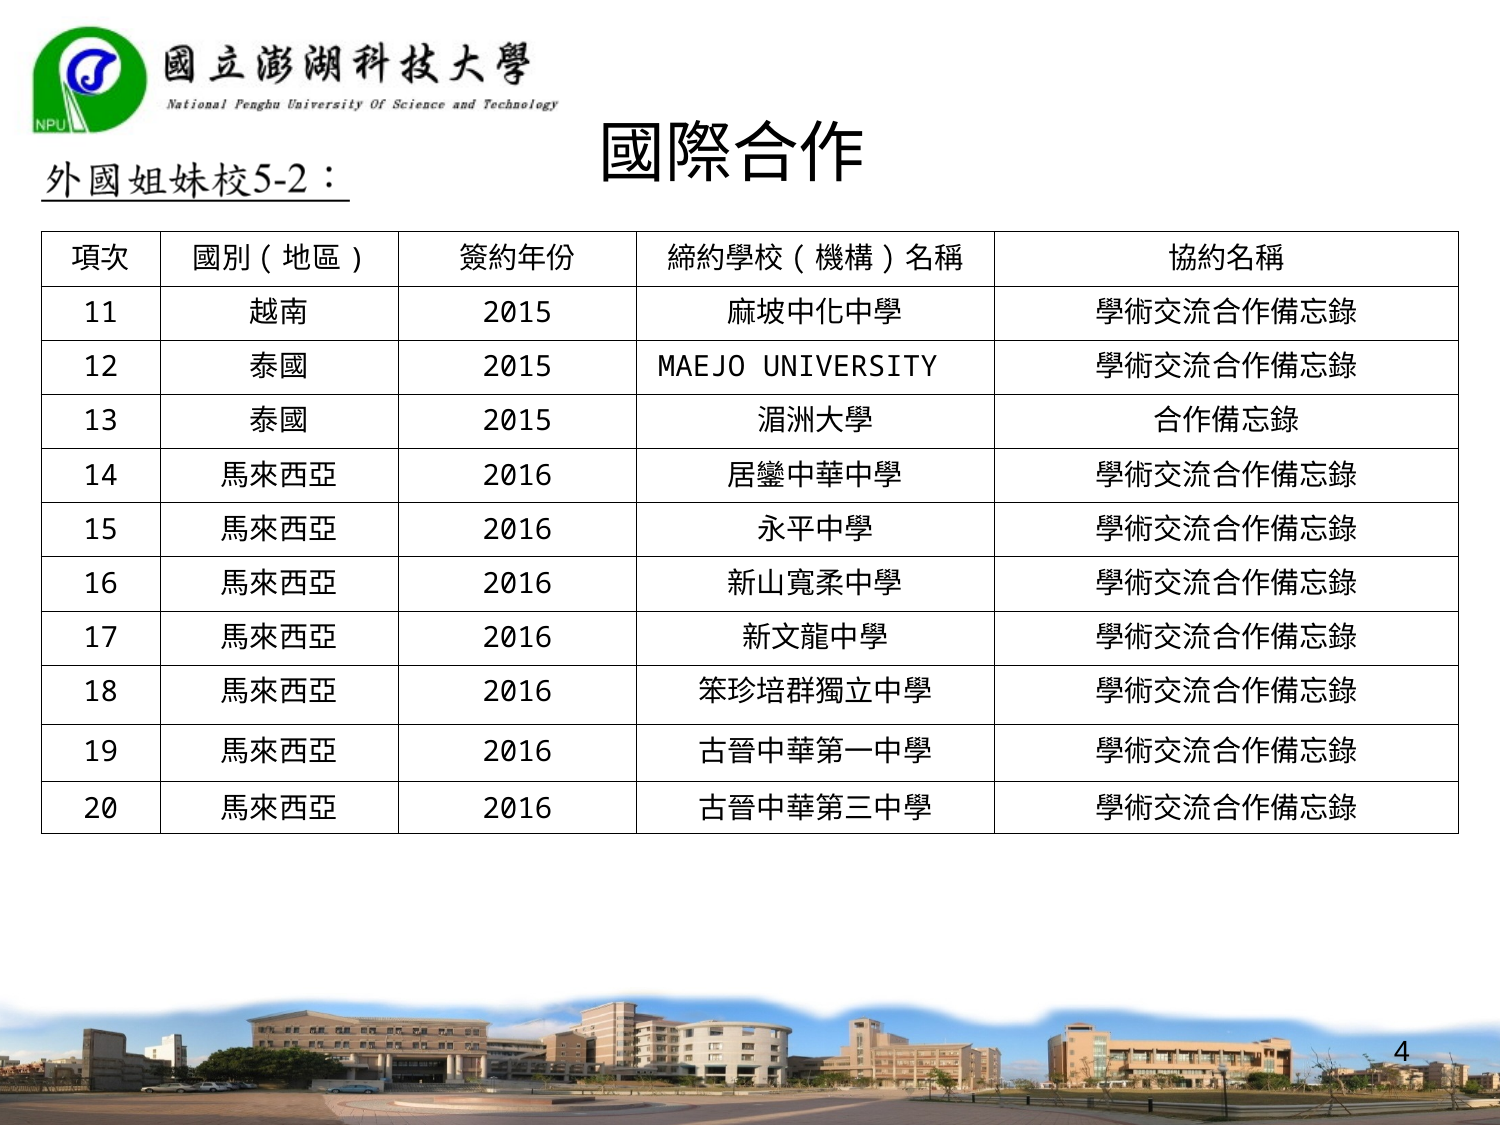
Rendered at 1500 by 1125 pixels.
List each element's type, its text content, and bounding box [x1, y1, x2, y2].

table_cell 新文龍中學 [637, 612, 994, 665]
table_cell 2015 [399, 287, 636, 340]
table_header 項次 [42, 232, 160, 286]
table_cell 馬來西亞 [161, 612, 398, 665]
table_cell 20 [42, 782, 160, 833]
table_cell 泰國 [161, 341, 398, 394]
table_cell 2015 [399, 341, 636, 394]
table_cell 馬來西亞 [161, 725, 398, 781]
table_cell 馬來西亞 [161, 449, 398, 502]
table_cell 2016 [399, 612, 636, 665]
table_cell 新山寬柔中學 [637, 557, 994, 611]
table_cell 2016 [399, 449, 636, 502]
table_cell 2015 [399, 395, 636, 448]
text_box 國際合作 [383, 101, 1081, 198]
table_header 締約學校(機構)名稱 [637, 232, 994, 286]
table_cell 馬來西亞 [161, 557, 398, 611]
table_cell 2016 [399, 725, 636, 781]
table_cell 學術交流合作備忘錄 [995, 725, 1458, 781]
table_cell 泰國 [161, 395, 398, 448]
table_cell 學術交流合作備忘錄 [995, 341, 1458, 394]
table_cell 居鑾中華中學 [637, 449, 994, 502]
table_cell 11 [42, 287, 160, 340]
table_cell 湄洲大學 [637, 395, 994, 448]
table_cell 合作備忘錄 [995, 395, 1458, 448]
table_cell 學術交流合作備忘錄 [995, 612, 1458, 665]
table_cell 馬來西亞 [161, 782, 398, 833]
table_cell 越南 [161, 287, 398, 340]
table_cell 馬來西亞 [161, 666, 398, 724]
table_header 國別(地區) [161, 232, 398, 286]
table_cell 2016 [399, 503, 636, 556]
table_cell 17 [42, 612, 160, 665]
table_cell 笨珍培群獨立中學 [637, 666, 994, 724]
table_cell 14 [42, 449, 160, 502]
table_cell 學術交流合作備忘錄 [995, 449, 1458, 502]
table_cell 學術交流合作備忘錄 [995, 503, 1458, 556]
table_cell 學術交流合作備忘錄 [995, 557, 1458, 611]
table_cell 13 [42, 395, 160, 448]
table_cell 18 [42, 666, 160, 724]
table_cell 2016 [399, 557, 636, 611]
table_cell 2016 [399, 666, 636, 724]
table_cell 16 [42, 557, 160, 611]
table_cell 學術交流合作備忘錄 [995, 782, 1458, 833]
table_cell 麻坡中化中學 [637, 287, 994, 340]
table_header 協約名稱 [995, 232, 1458, 286]
table_header 簽約年份 [399, 232, 636, 286]
table_cell 古晉中華第三中學 [637, 782, 994, 833]
table_cell 永平中學 [637, 503, 994, 556]
table_cell 15 [42, 503, 160, 556]
table_cell 古晉中華第一中學 [637, 725, 994, 781]
text_box <編號> [1074, 1024, 1426, 1103]
table_cell 12 [42, 341, 160, 394]
table_cell 19 [42, 725, 160, 781]
table_cell MAEJO UNIVERSITY [637, 341, 994, 394]
table_cell 學術交流合作備忘錄 [995, 666, 1458, 724]
table_cell 馬來西亞 [161, 503, 398, 556]
picture [0, 0, 1500, 1125]
table_cell 學術交流合作備忘錄 [995, 287, 1458, 340]
table_cell 2016 [399, 782, 636, 833]
